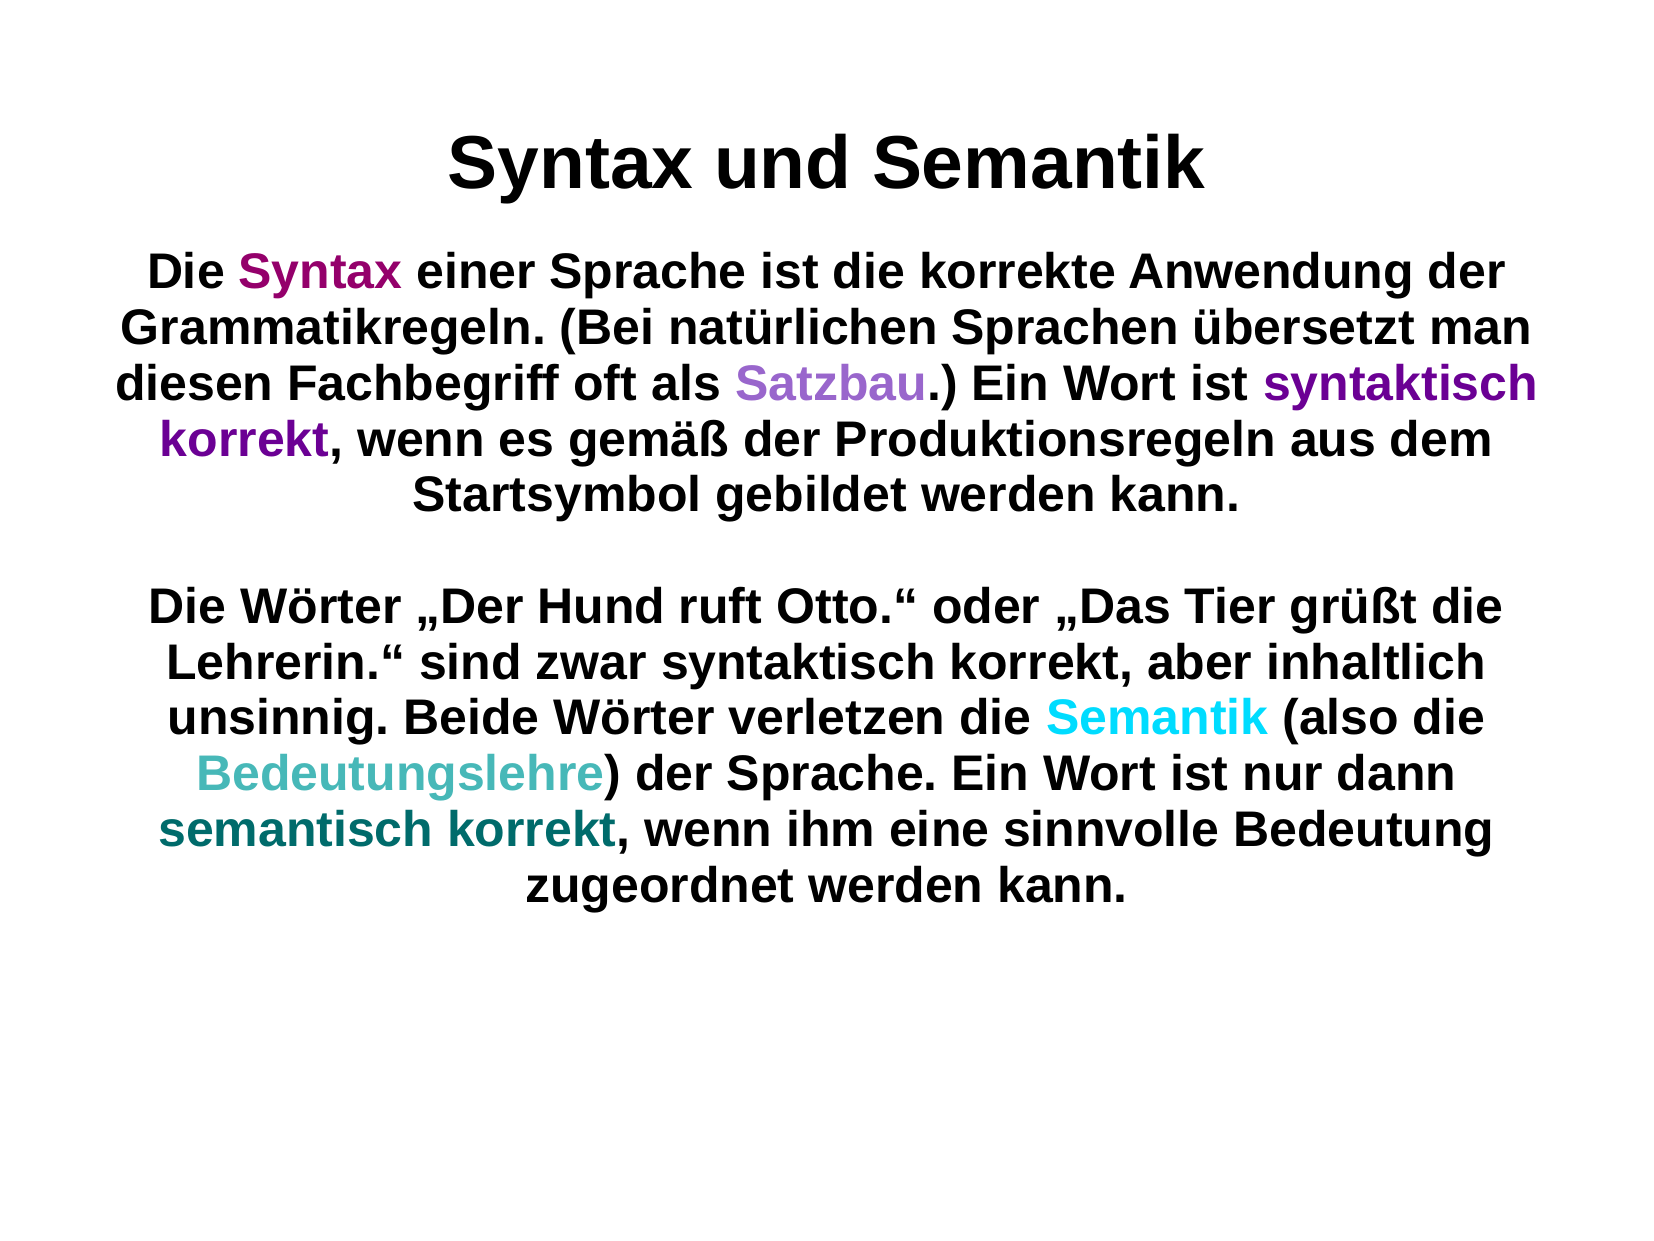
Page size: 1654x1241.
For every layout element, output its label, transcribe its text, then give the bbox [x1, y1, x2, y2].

chart [776, 593, 895, 653]
title Syntax und Semantik [88, 118, 1565, 207]
text_box Die Syntax einer Sprache ist die korrekte Anwendung der Grammatikregeln. (Bei natürlichen Sprachen übersetzt man diesen Fachbegriff oft als Satzbau.) Ein Wort ist syntaktisch korrekt, wenn es gemäß der Produktionsregeln aus dem Startsymbol gebildet werden kann. Die Wörter „Der Hund ruft Otto.“ oder „Das Tier grüßt die Lehrerin.“ sind zwar syntaktisch korrekt, aber inhaltlich unsinnig. Beide Wörter verletzen die Semantik (also die Bedeutungslehre) der Sprache. Ein Wort ist nur dann semantisch korrekt, wenn ihm eine sinnvolle Bedeutung zugeordnet werden kann. [59, 236, 1595, 945]
